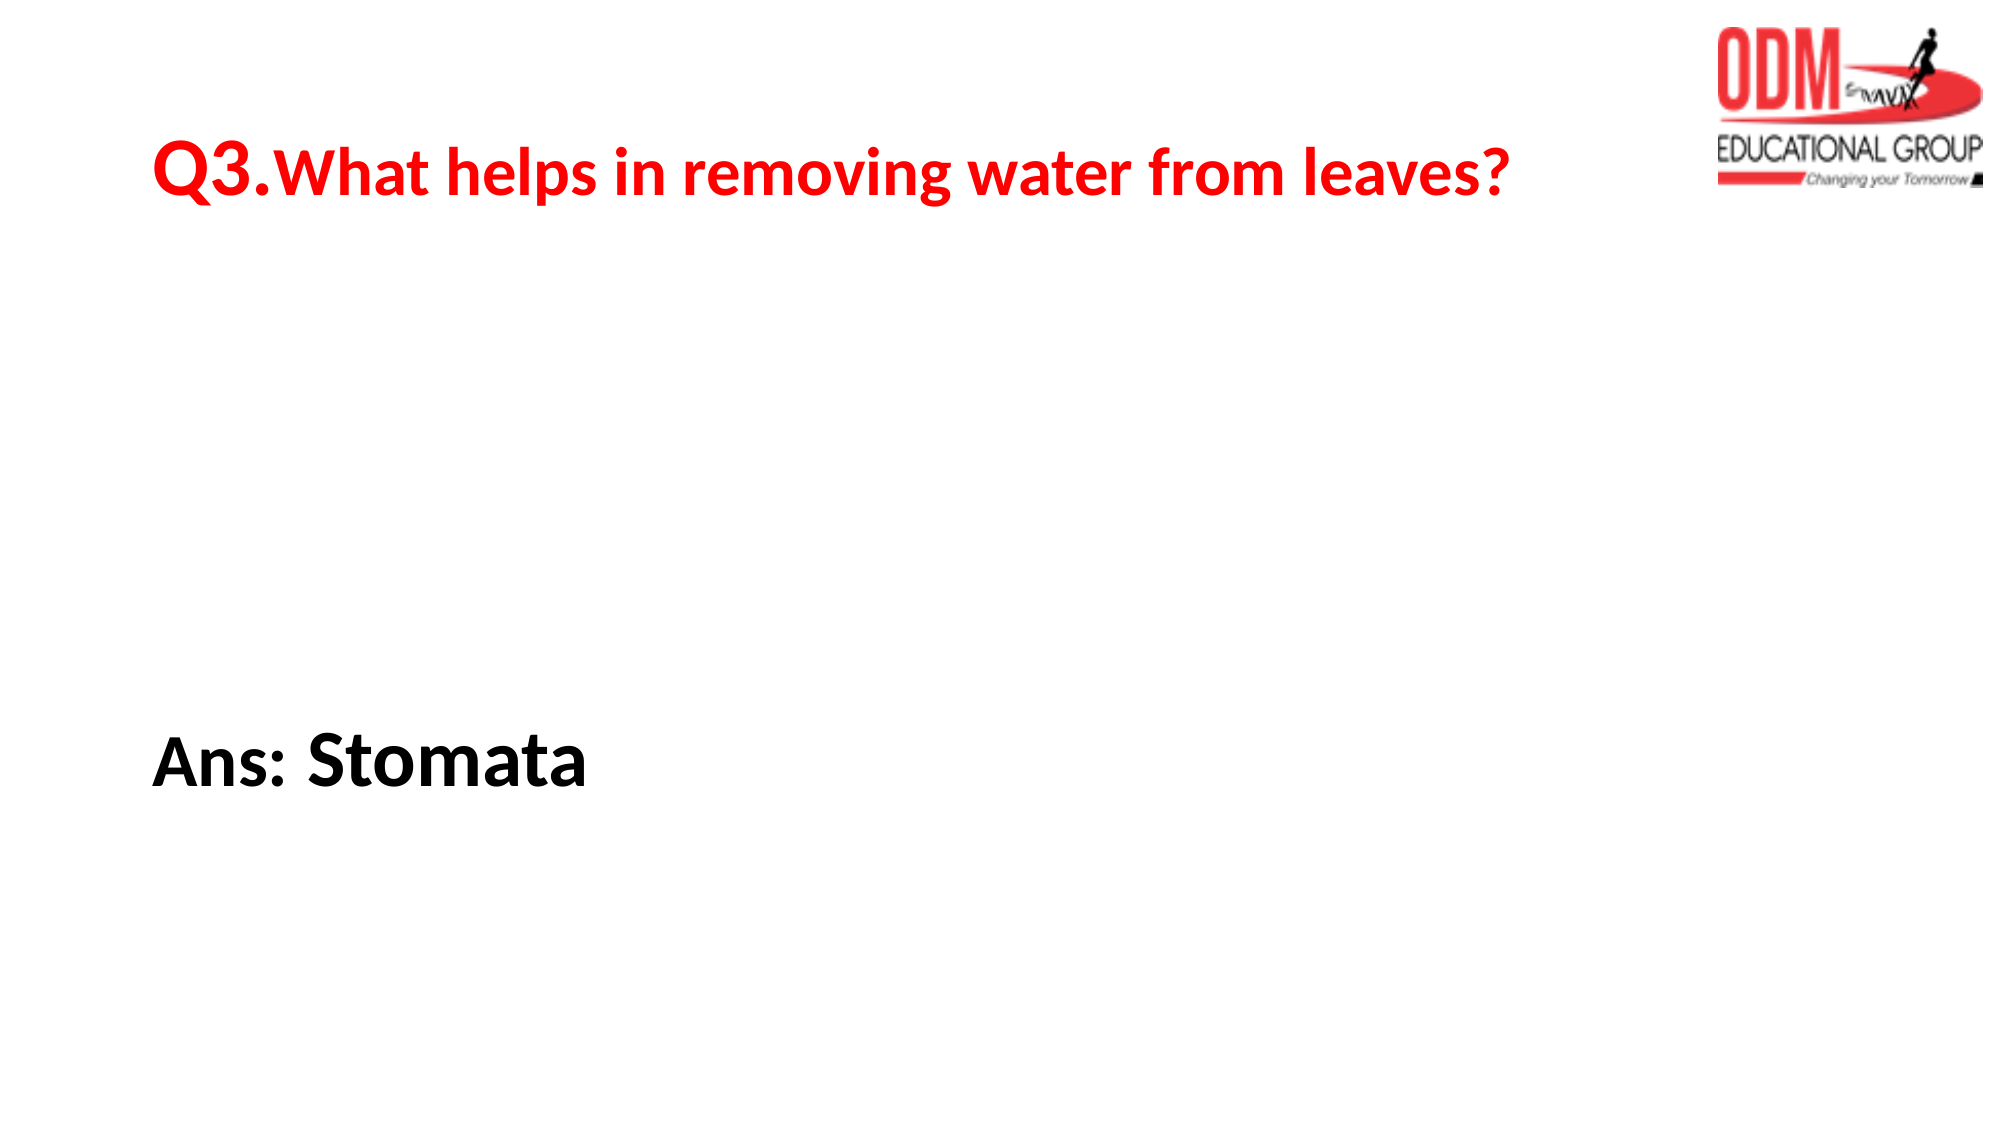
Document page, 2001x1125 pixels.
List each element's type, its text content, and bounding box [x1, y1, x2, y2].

list Ans: Stomata [137, 708, 1863, 896]
title Q3.What helps in removing water from leaves? [137, 59, 1863, 278]
picture [1718, 27, 1983, 188]
